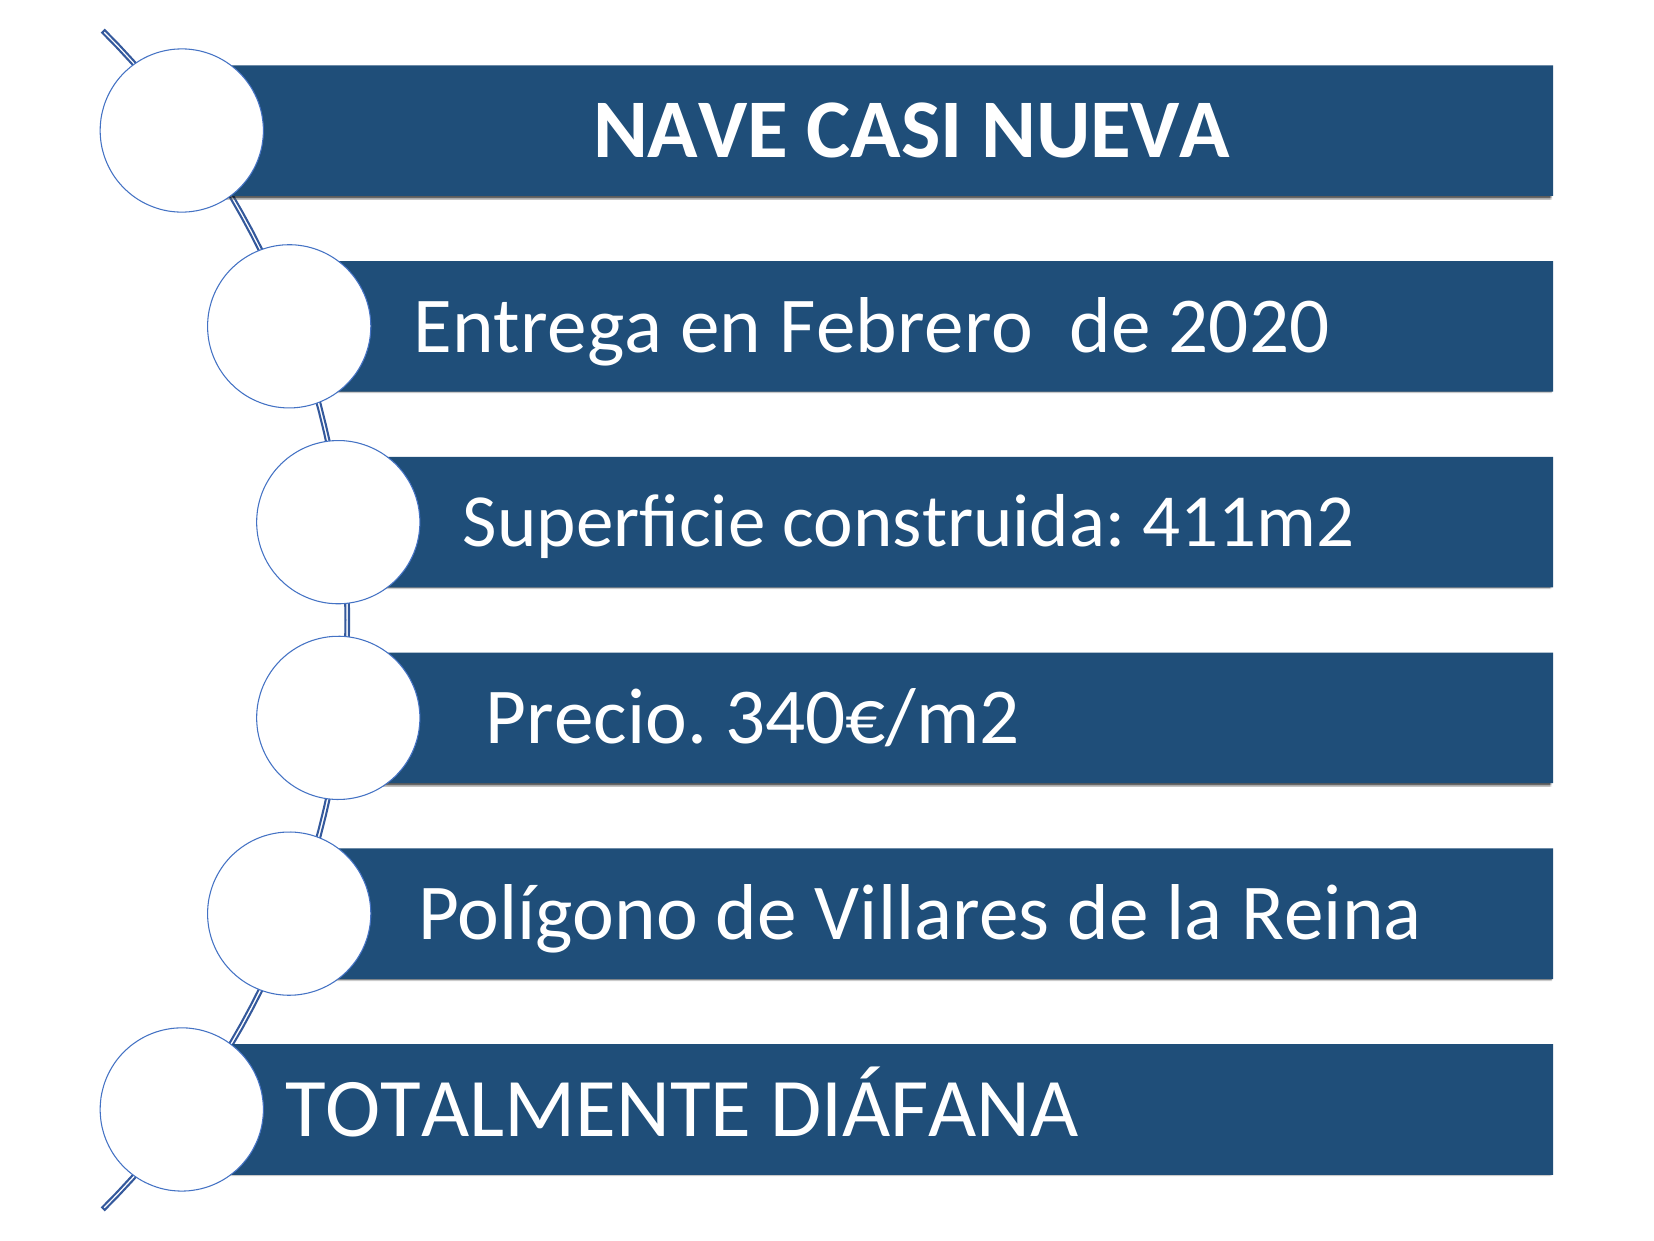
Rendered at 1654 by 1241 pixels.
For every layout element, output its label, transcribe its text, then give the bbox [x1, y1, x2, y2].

text_box NAVE CASI NUEVA [232, 65, 1554, 196]
text_box Polígono de Villares de la Reina [339, 848, 1554, 980]
text_box [207, 244, 371, 408]
text_box Precio. 340€/m2 [388, 652, 1554, 784]
text_box [256, 440, 420, 604]
text_box [256, 636, 420, 800]
text_box TOTALMENTE DIÁFANA [232, 1044, 1554, 1175]
text_box [207, 832, 371, 996]
text_box Entrega en Febrero de 2020 [339, 261, 1554, 392]
text_box Superficie construida: 411m2 [388, 456, 1554, 588]
text_box [100, 48, 264, 213]
text_box [100, 1027, 264, 1192]
